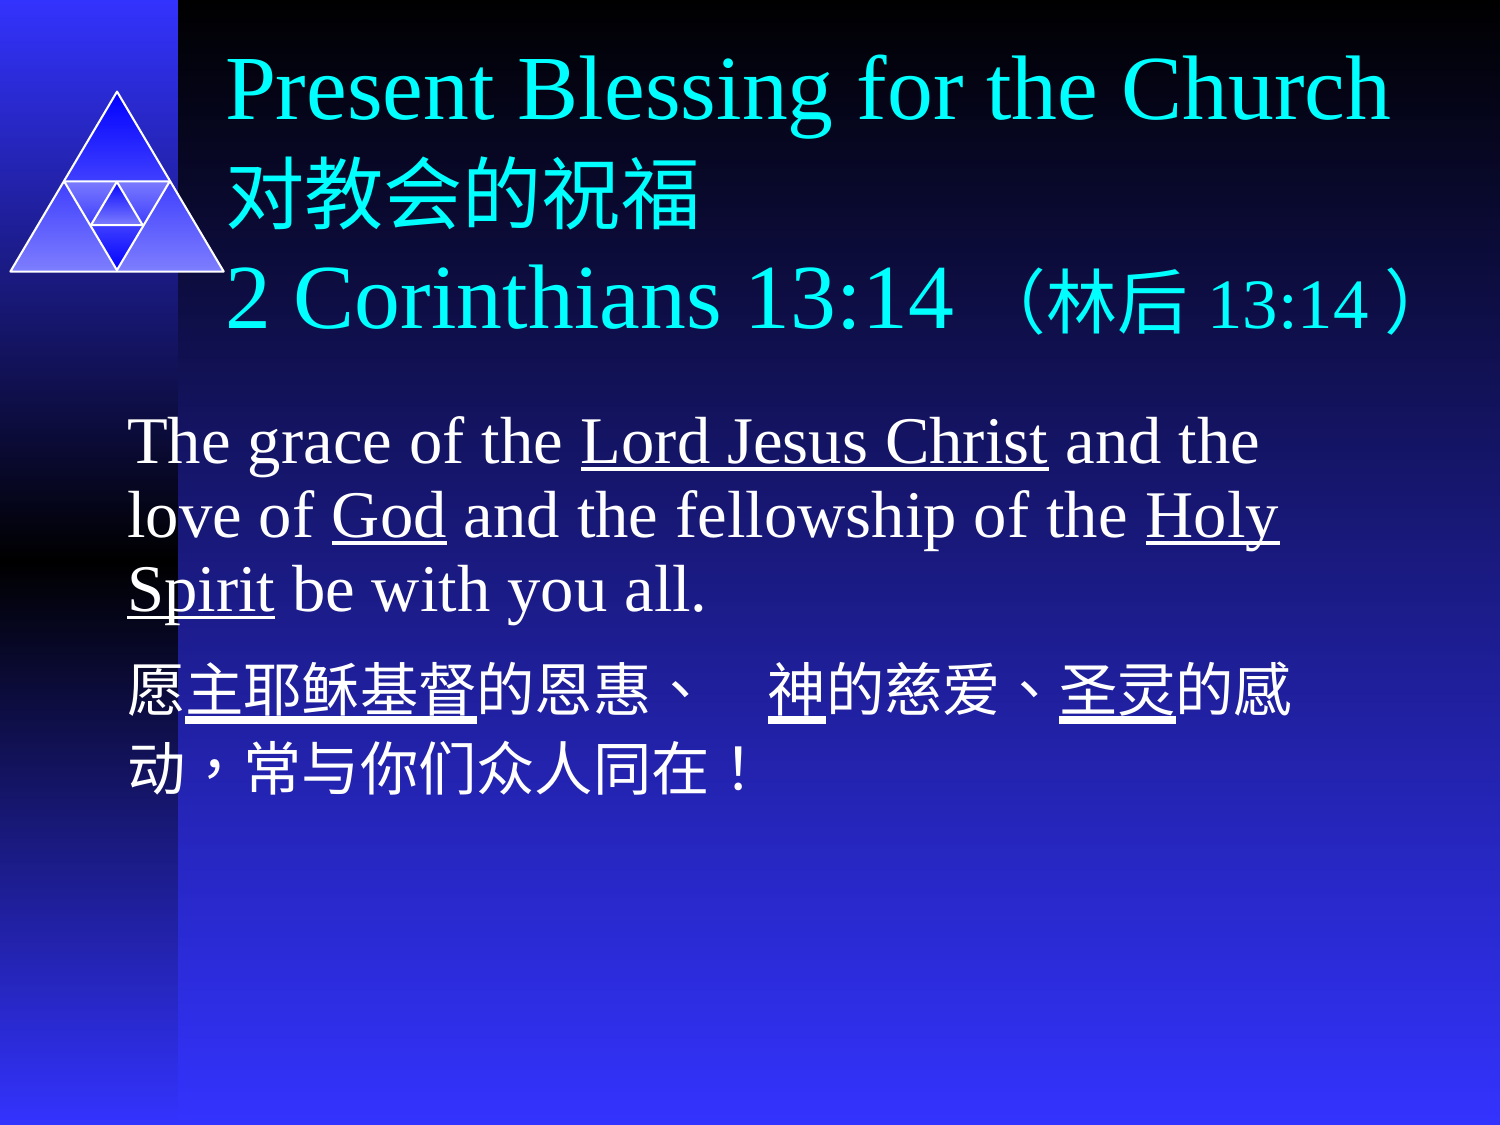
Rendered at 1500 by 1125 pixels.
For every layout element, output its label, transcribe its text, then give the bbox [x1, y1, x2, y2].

text_box The grace of the Lord Jesus Christ and the love of God and the fellowship of the Holy Spirit be with you all. 愿主耶稣基督的恩惠、 神的慈爱、圣灵的感动，常与你们众人同在！ [112, 396, 1388, 864]
title Present Blessing for the Church 对教会的祝福 2 Corinthians 13:14（林后13:14） [225, 0, 1463, 392]
